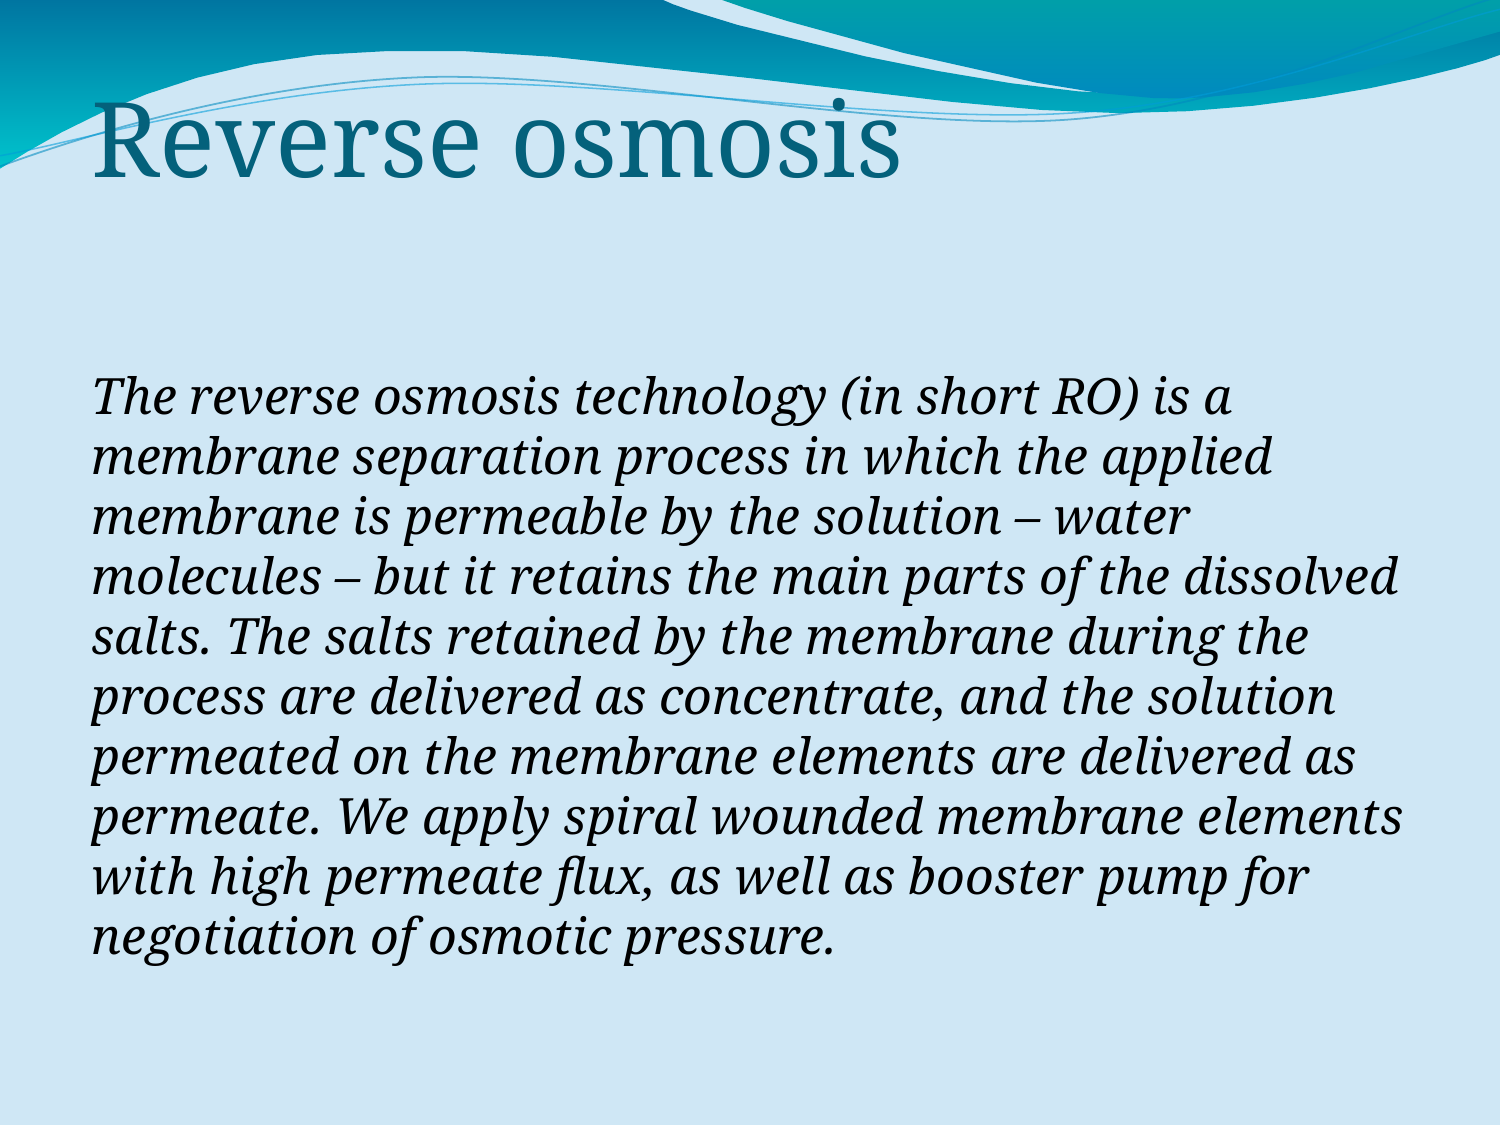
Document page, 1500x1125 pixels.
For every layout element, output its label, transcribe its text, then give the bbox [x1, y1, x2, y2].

title Reverse osmosis [76, 66, 1427, 254]
list The reverse osmosis technology (in short RO) is a membrane separation process in which the applied membrane is permeable by the solution – water molecules – but it retains the main parts of the dissolved salts. The salts retained by the membrane during the process are delivered as concentrate, and the solution permeated on the membrane elements are delivered as permeate. We apply spiral wounded membrane elements with high permeate flux, as well as booster pump for negotiation of osmotic pressure. [76, 267, 1427, 1083]
